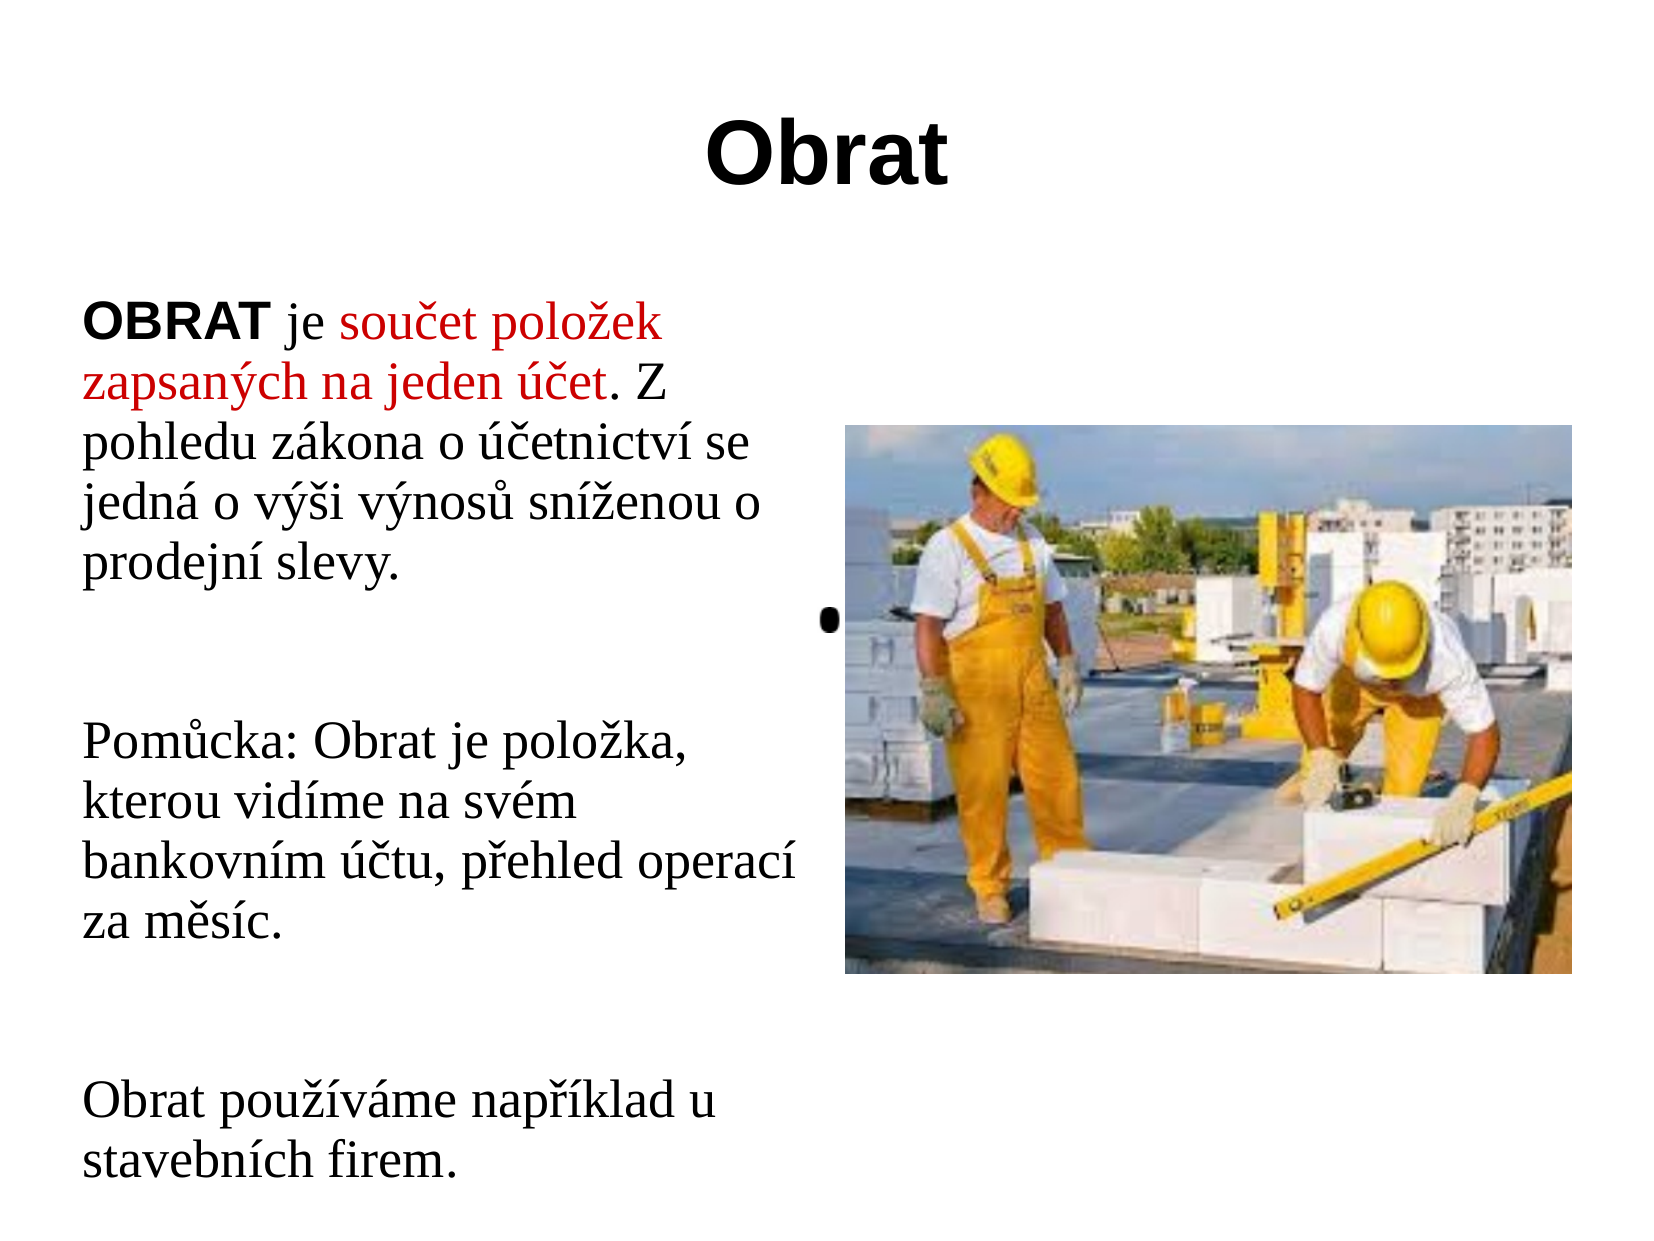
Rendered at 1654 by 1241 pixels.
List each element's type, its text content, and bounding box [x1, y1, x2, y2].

list OBRAT je součet položek zapsaných na jeden účet. Z pohledu zákona o účetnictví se jedná o výši výnosů sníženou o prodejní slevy. Pomůcka: Obrat je položka, kterou vidíme na svém bankovním účtu, přehled operací za měsíc. Obrat používáme například u stavebních firem. [82, 290, 809, 1204]
picture [817, 607, 843, 633]
picture [845, 425, 1572, 974]
title Obrat [82, 49, 1571, 257]
